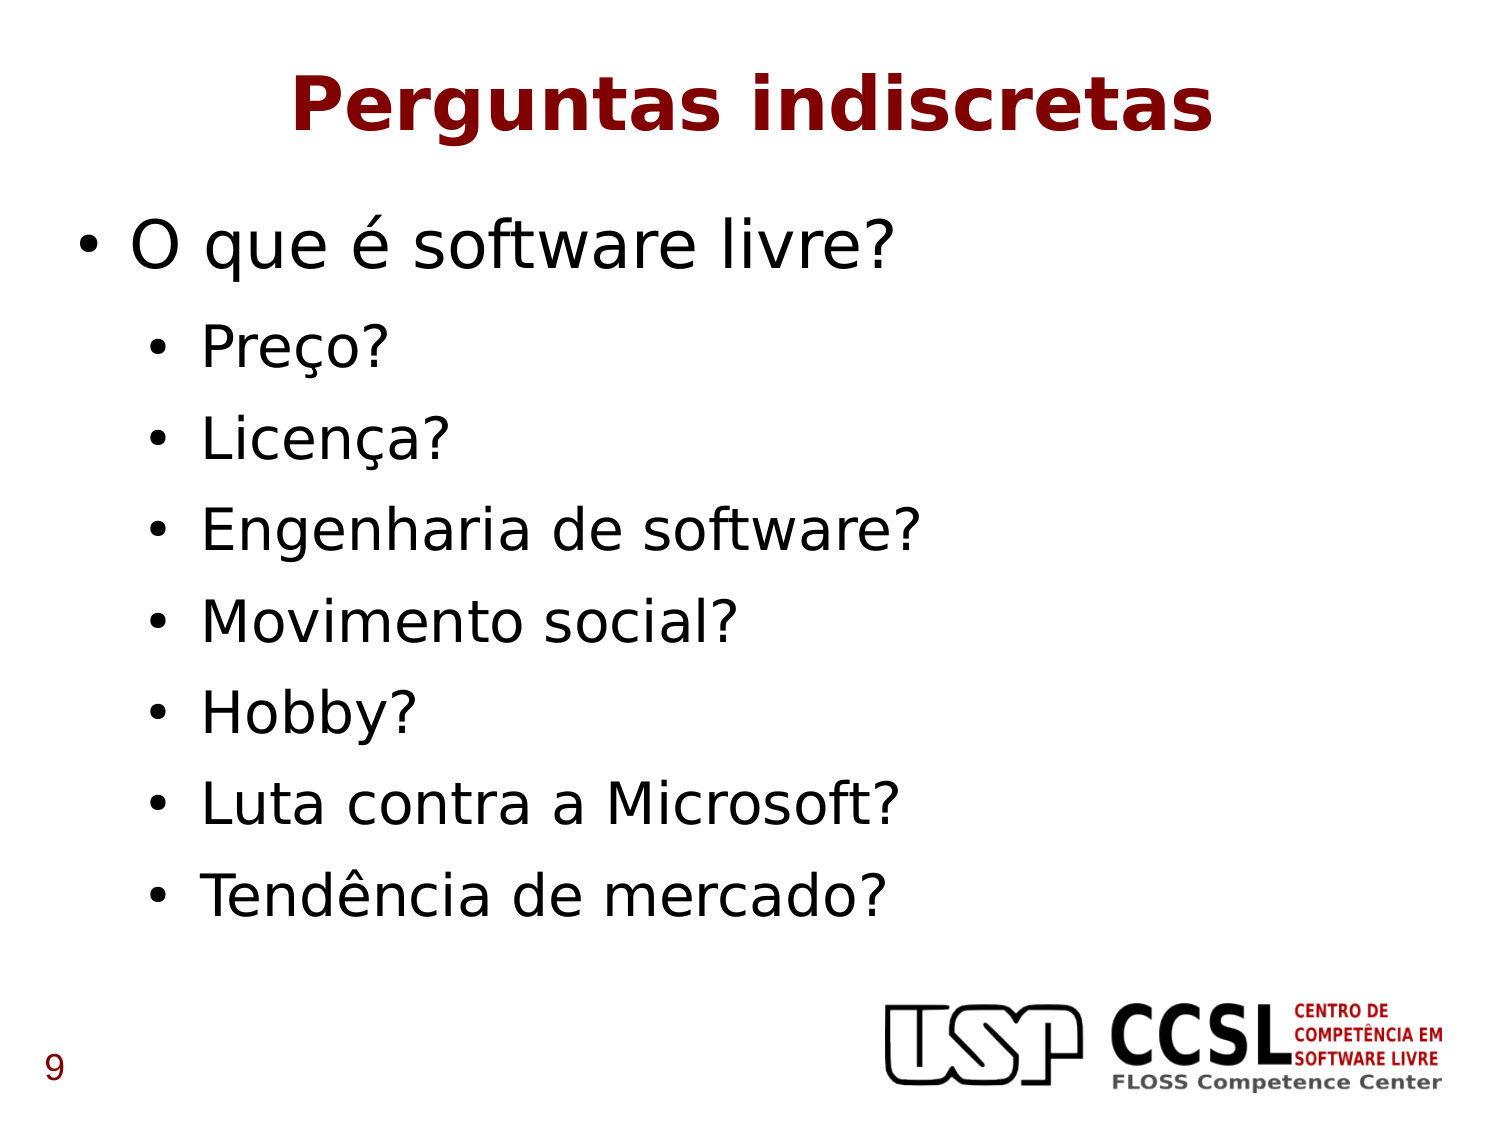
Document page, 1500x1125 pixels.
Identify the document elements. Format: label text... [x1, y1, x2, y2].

title Perguntas indiscretas [59, 29, 1447, 180]
list O que é software livre? Preço? Licença? Engenharia de software? Movimento social? Hobby? Luta contra a Microsoft? Tendência de mercado? [59, 206, 1447, 950]
picture [885, 1003, 1442, 1093]
